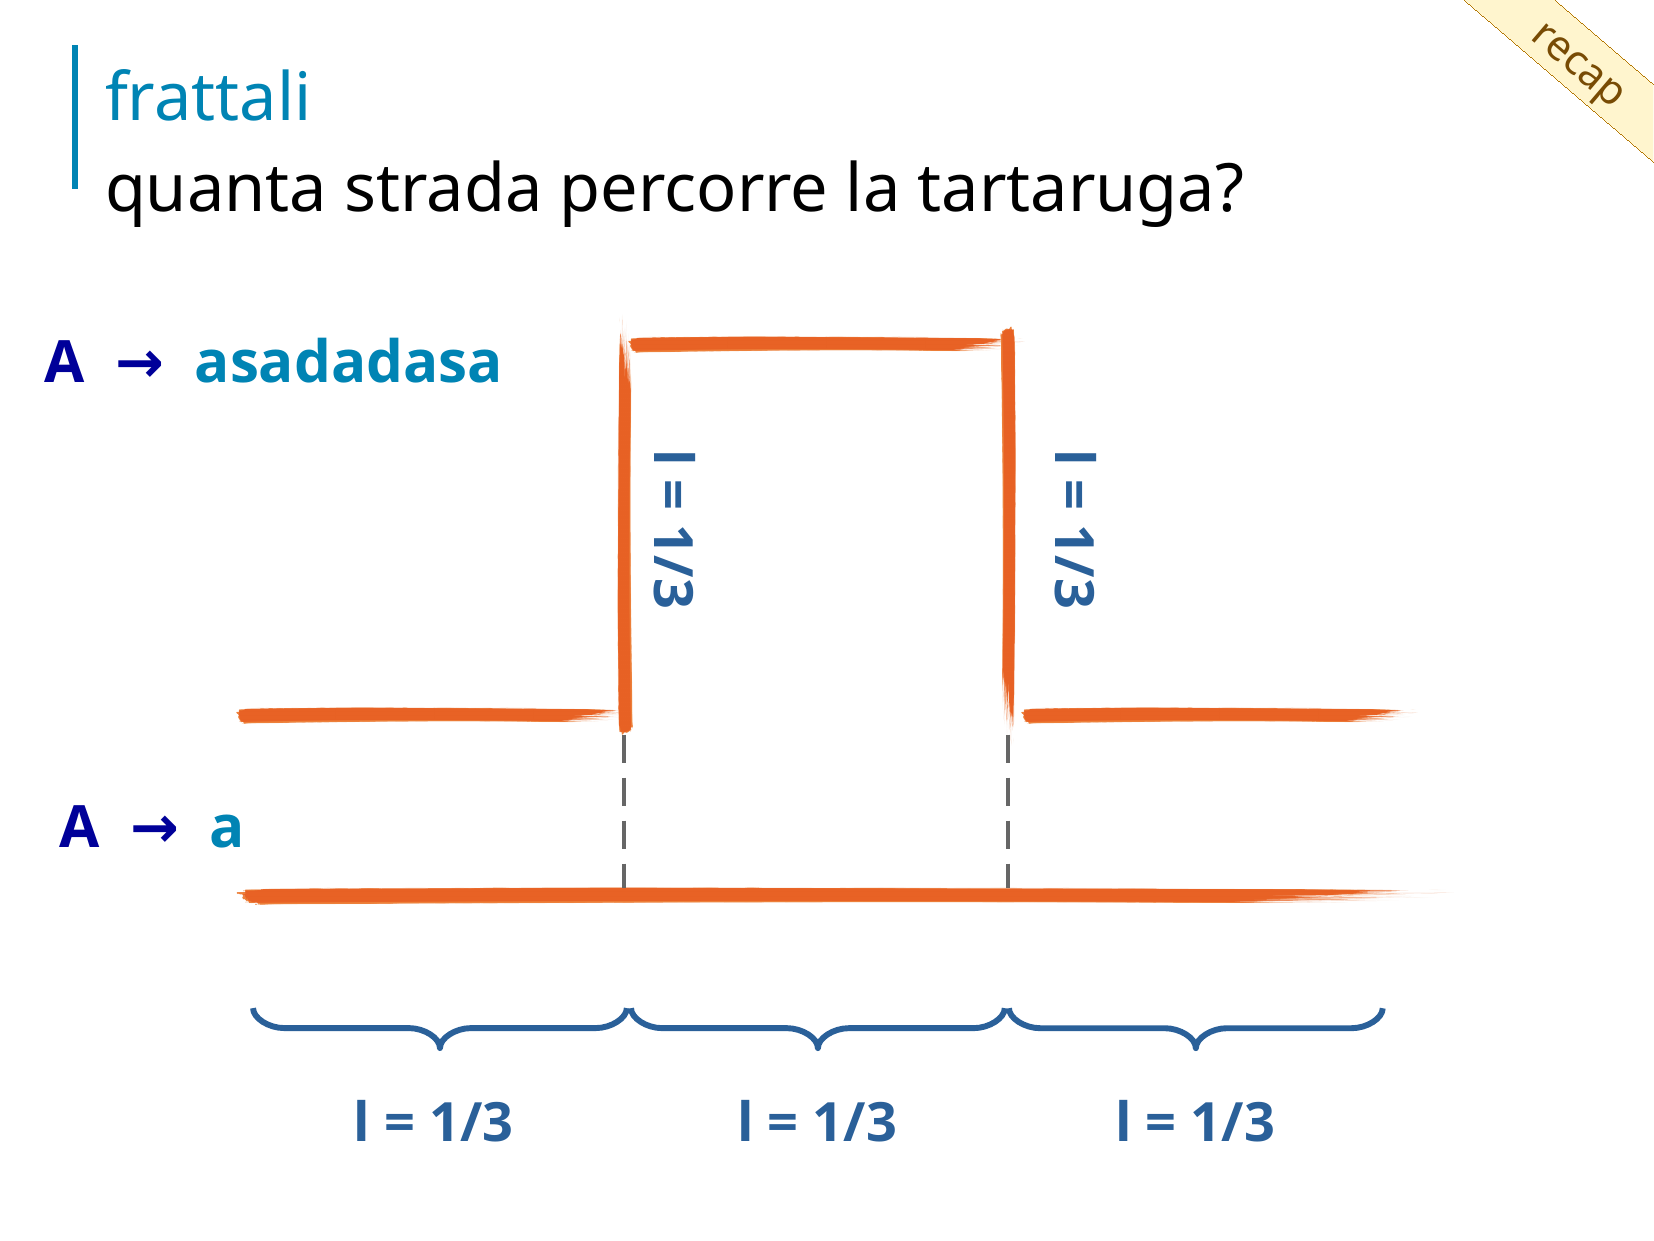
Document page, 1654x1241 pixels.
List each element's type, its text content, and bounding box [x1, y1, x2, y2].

text_box A → a [45, 780, 270, 871]
text_box recap [1464, 0, 1654, 163]
text_box l = 1/3 [635, 339, 716, 719]
text_box l = 1/3 [244, 1079, 624, 1160]
text_box l = 1/3 [1006, 1079, 1385, 1160]
title frattali quanta strada percorre la tartaruga? [105, 49, 1571, 200]
text_box A → asadadasa [30, 315, 525, 406]
picture [236, 887, 1454, 905]
picture [236, 314, 1025, 746]
picture [1021, 707, 1418, 724]
text_box l = 1/3 [1037, 339, 1118, 719]
text_box l = 1/3 [628, 1079, 1006, 1160]
